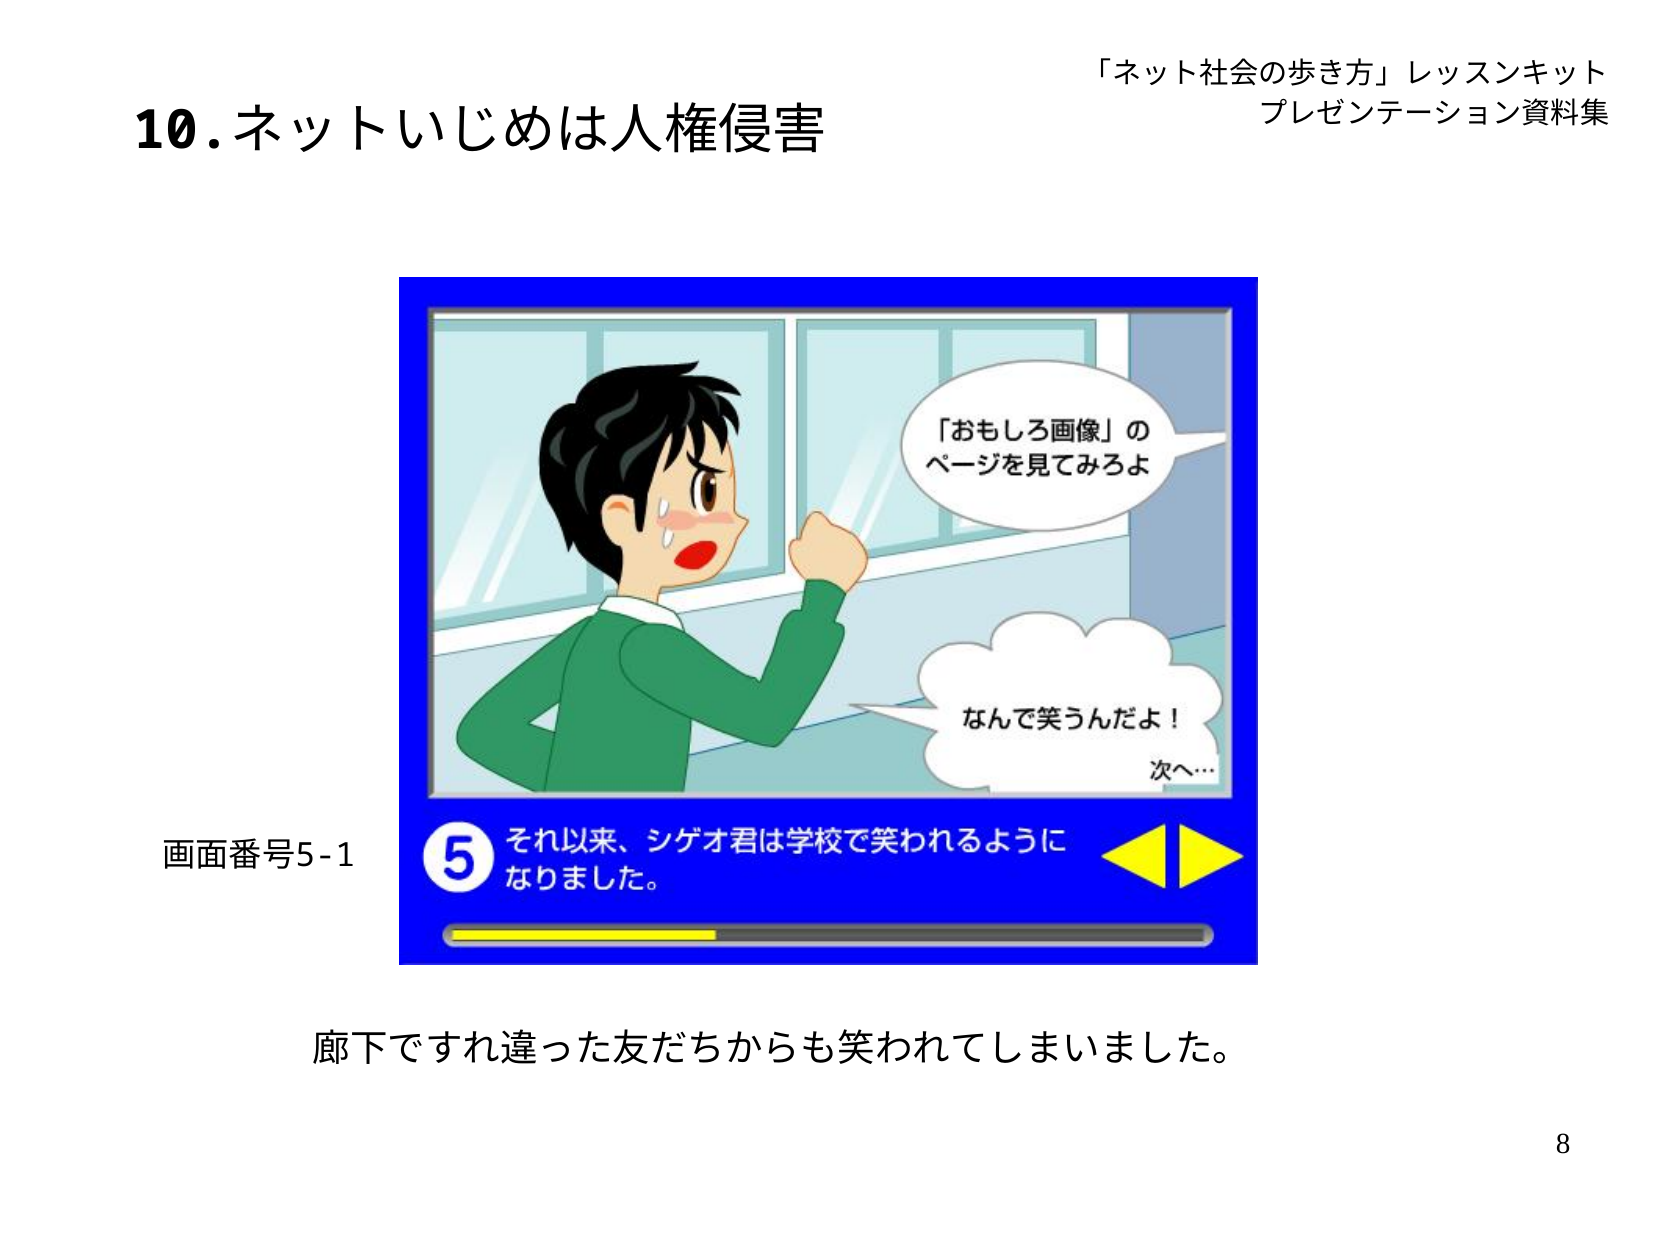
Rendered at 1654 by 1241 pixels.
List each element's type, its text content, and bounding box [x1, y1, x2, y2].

text_box 「ネット社会の歩き方」レッスンキット プレゼンテーション資料集 [1062, 44, 1625, 139]
text_box 画面番号5-1 [147, 826, 384, 882]
text_box 10.ネットいじめは人権侵害 [118, 88, 1093, 169]
picture [399, 277, 1258, 965]
text_box 廊下ですれ違った友だちからも笑われてしまいました。 [297, 1010, 1566, 1080]
